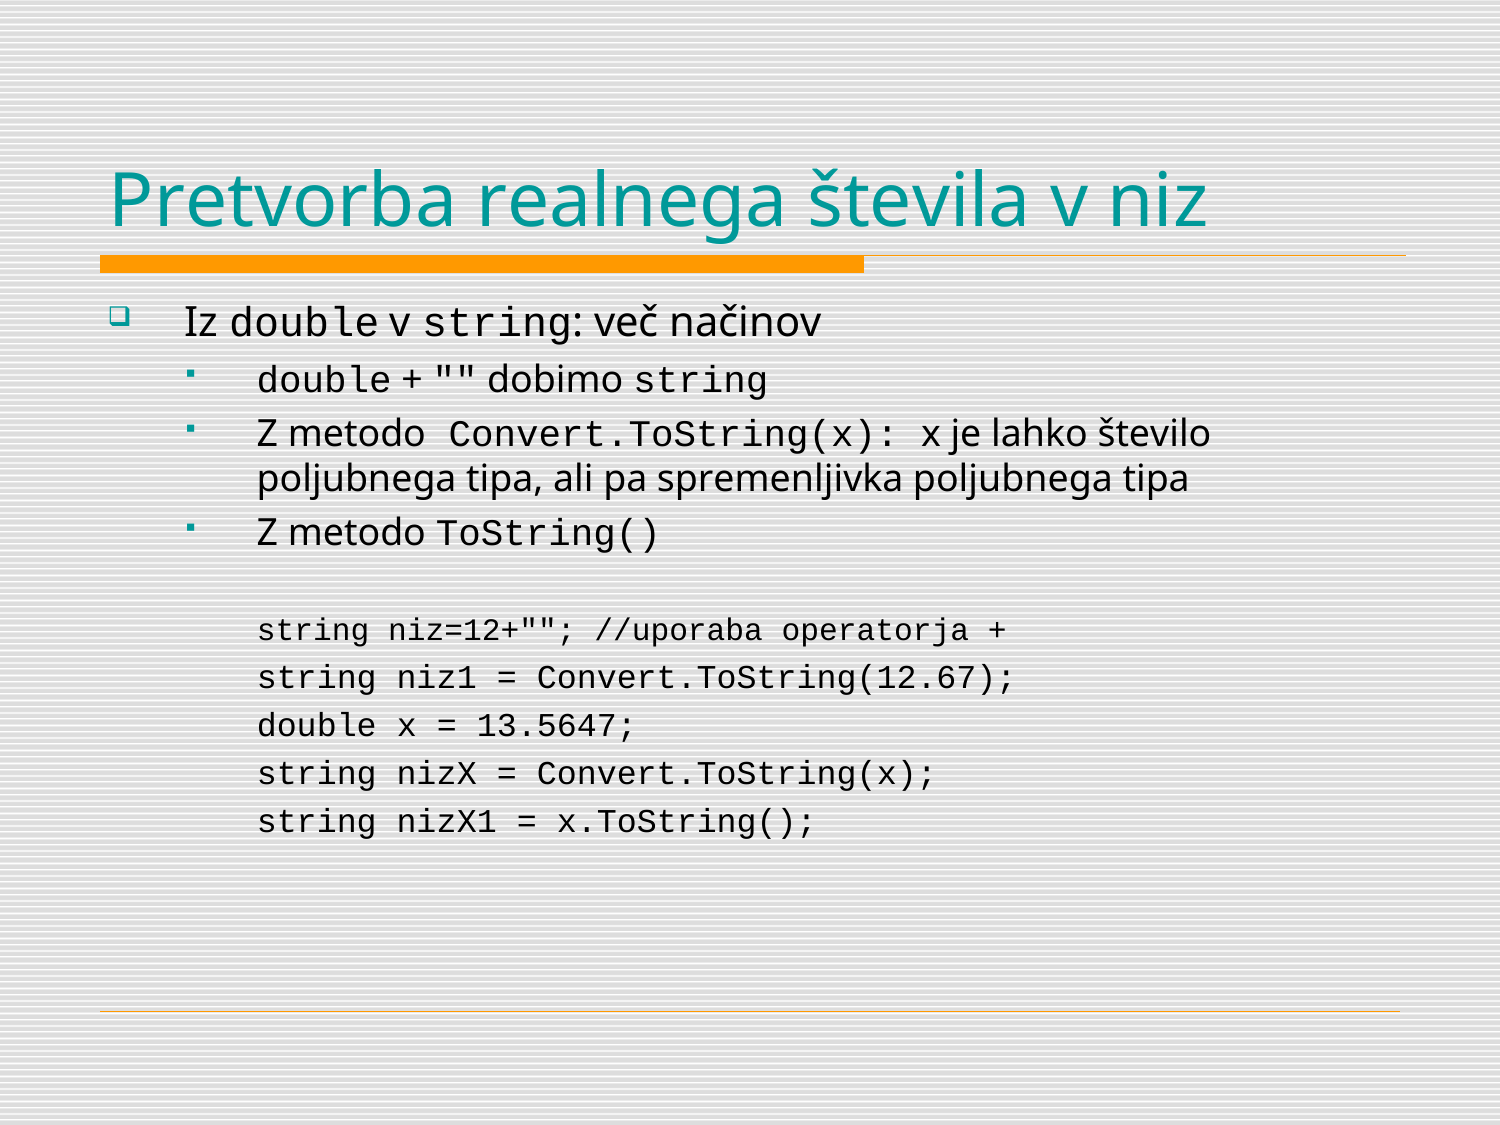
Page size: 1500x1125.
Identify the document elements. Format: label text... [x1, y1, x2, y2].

list Iz double v string: več načinov double + "" dobimo string Z metodo Convert.ToString(x): x je lahko število poljubnega tipa, ali pa spremenljivka poljubnega tipa Z metodo ToString() string niz=12+""; //uporaba operatorja + string niz1 = Convert.ToString(12.67); double x = 13.5647; string nizX = Convert.ToString(x); string nizX1 = x.ToString(); [92, 287, 1406, 988]
title Pretvorba realnega števila v niz [94, 49, 1407, 250]
picture [0, 0, 1500, 1125]
